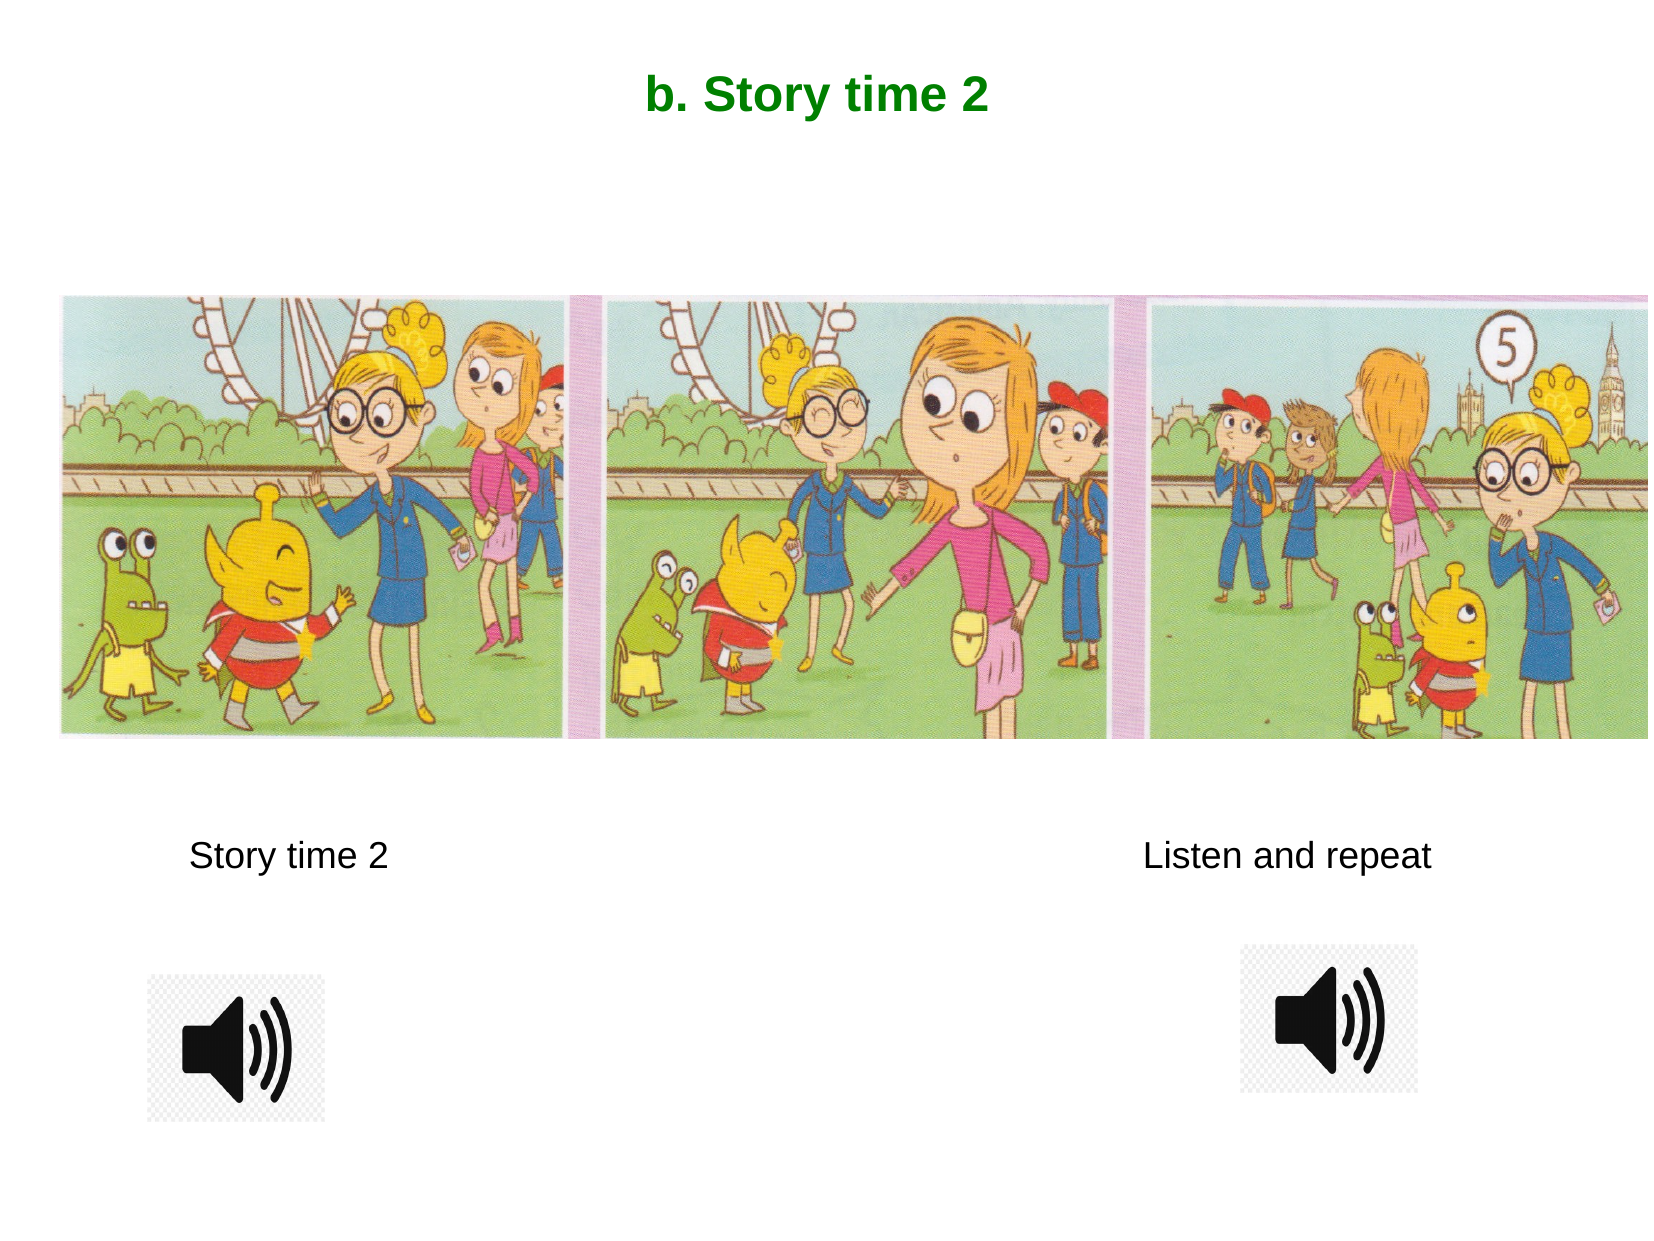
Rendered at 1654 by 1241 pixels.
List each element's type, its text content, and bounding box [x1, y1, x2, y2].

text_box b. Story time 2 [629, 59, 1004, 131]
text_box Listen and repeat [1128, 826, 1447, 884]
text_box Story time 2 [174, 826, 404, 884]
picture [59, 295, 1648, 739]
picture [1240, 944, 1418, 1093]
picture [147, 974, 325, 1123]
